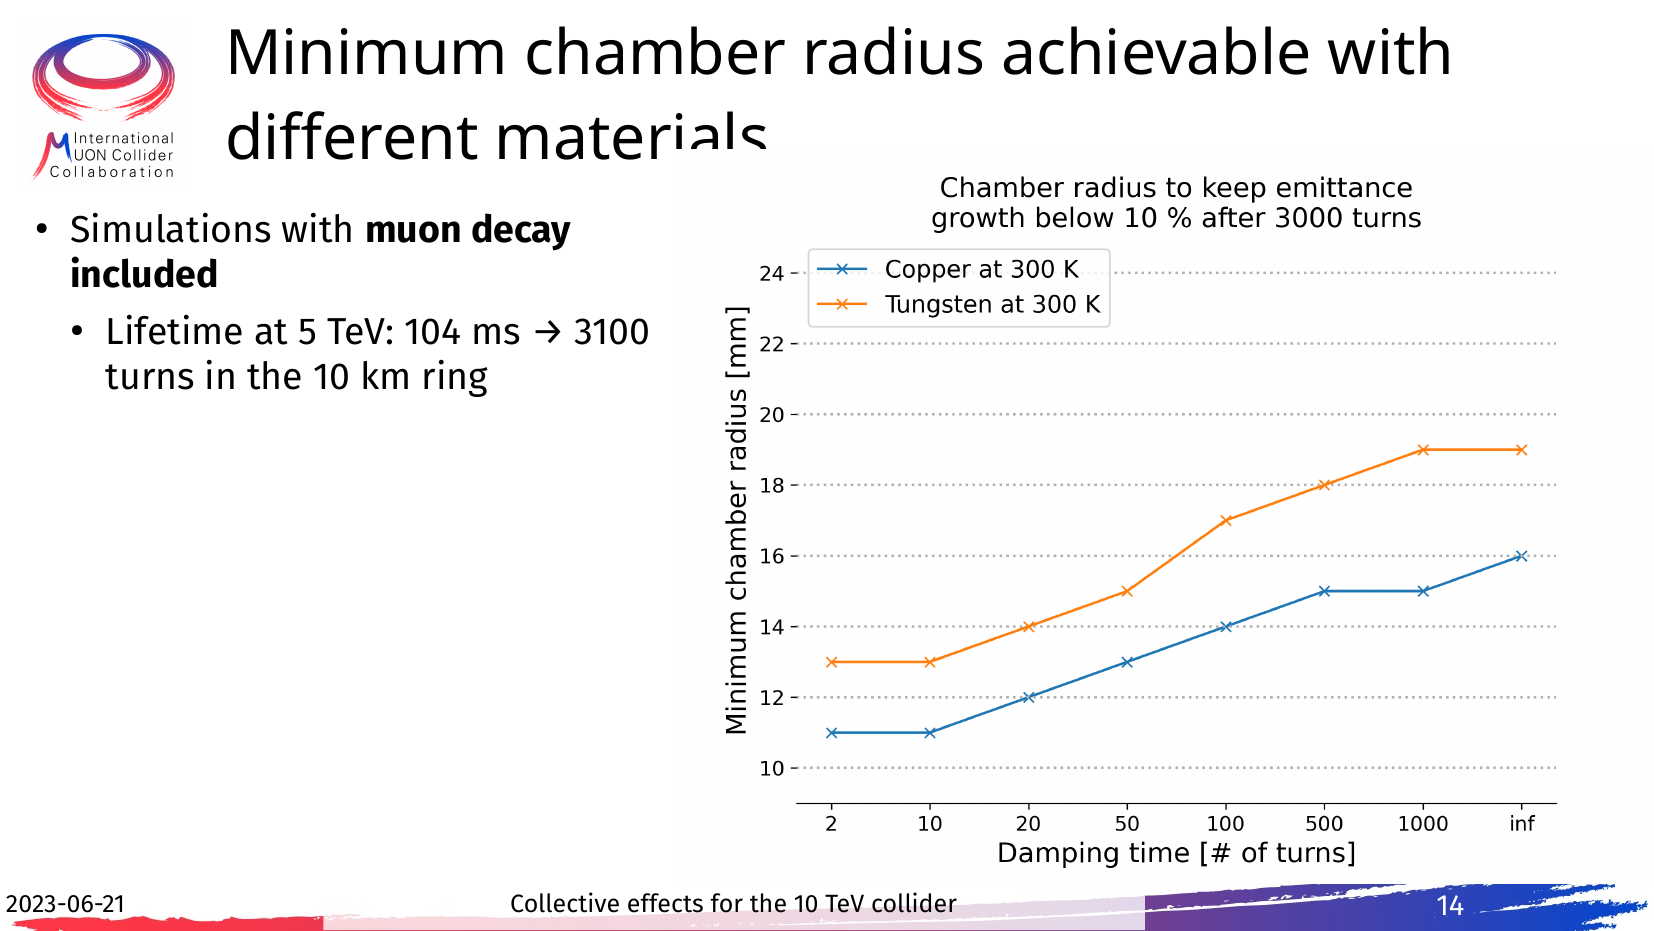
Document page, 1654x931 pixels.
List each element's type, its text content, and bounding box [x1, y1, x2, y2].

text_box Simulations with muon decay included Lifetime at 5 TeV: 104 ms → 3100 turns in the 10 km ring [20, 200, 674, 810]
title Minimum chamber radius achievable with different materials [225, 7, 1571, 200]
picture [0, 149, 1654, 931]
picture [21, 21, 188, 189]
